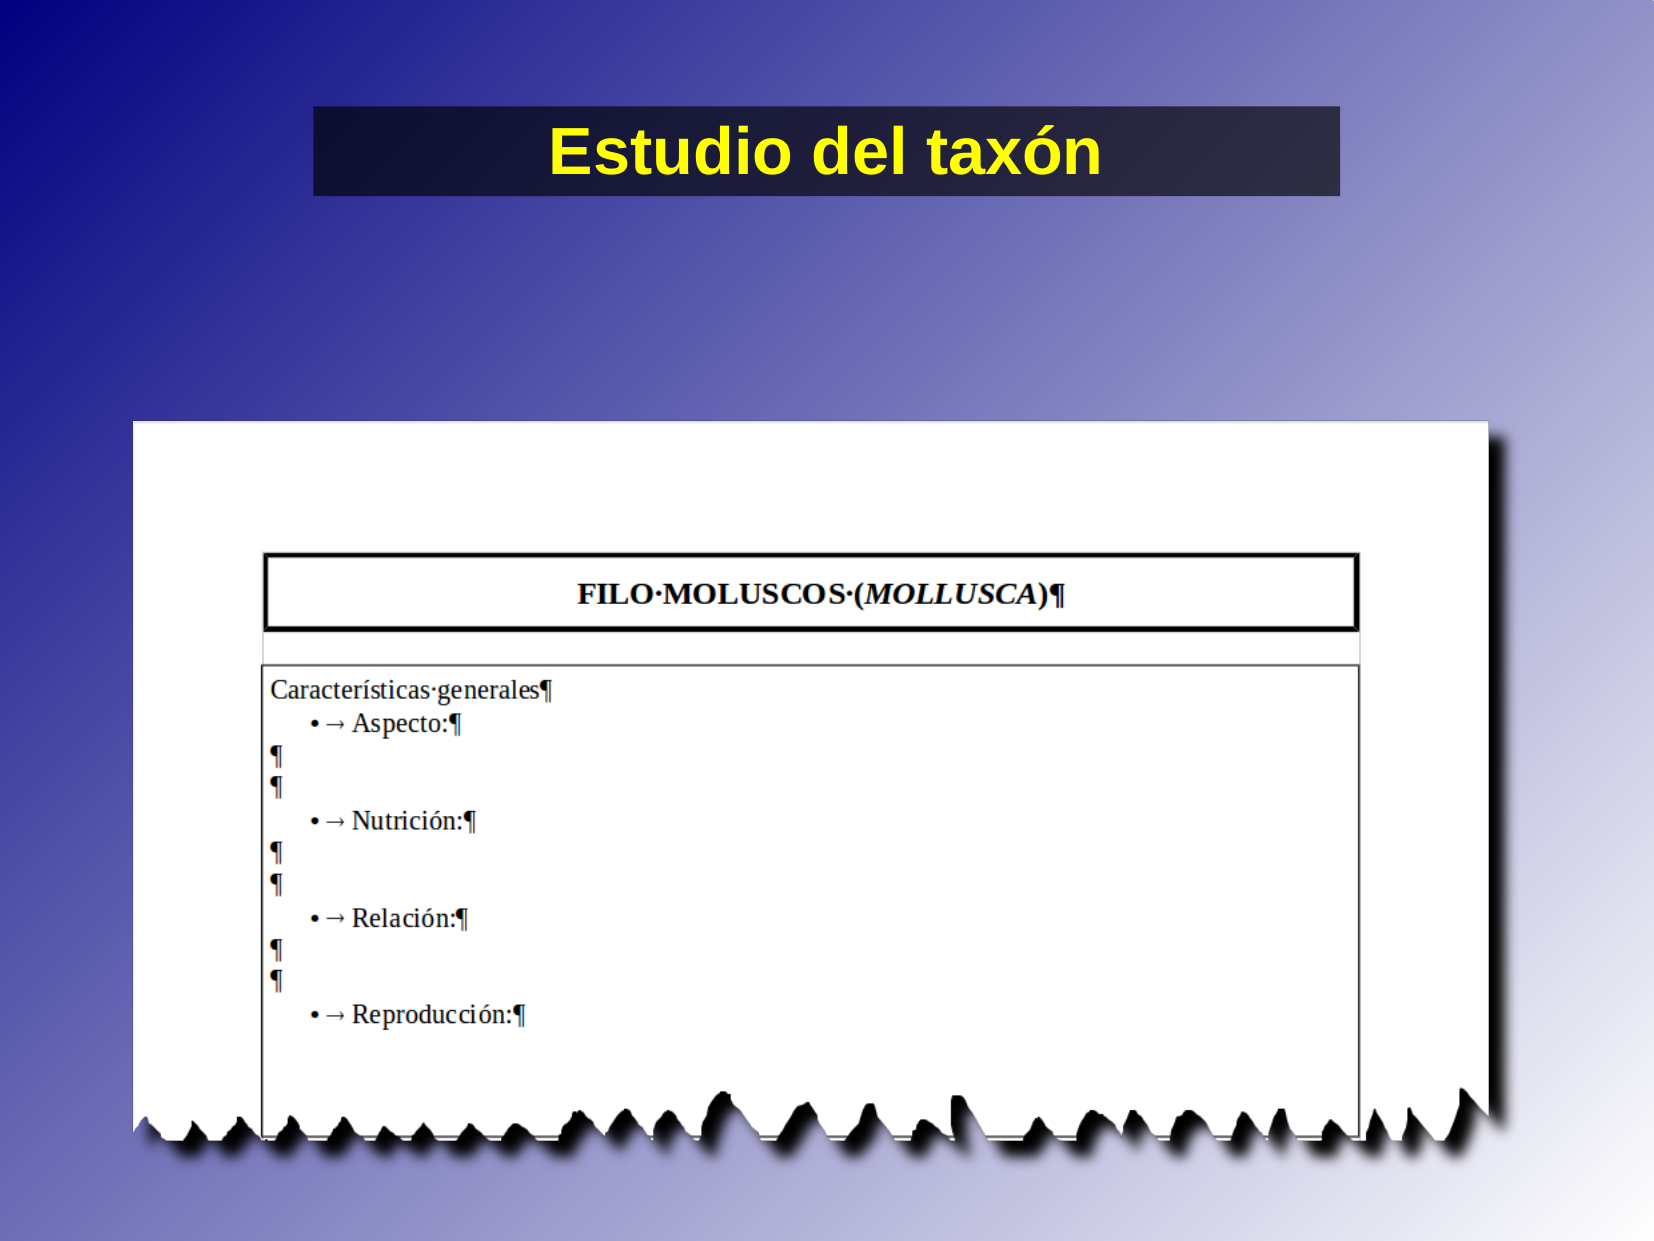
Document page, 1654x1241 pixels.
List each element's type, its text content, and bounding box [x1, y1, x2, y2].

text_box Estudio del taxón [313, 106, 1341, 197]
picture [129, 417, 1525, 1177]
